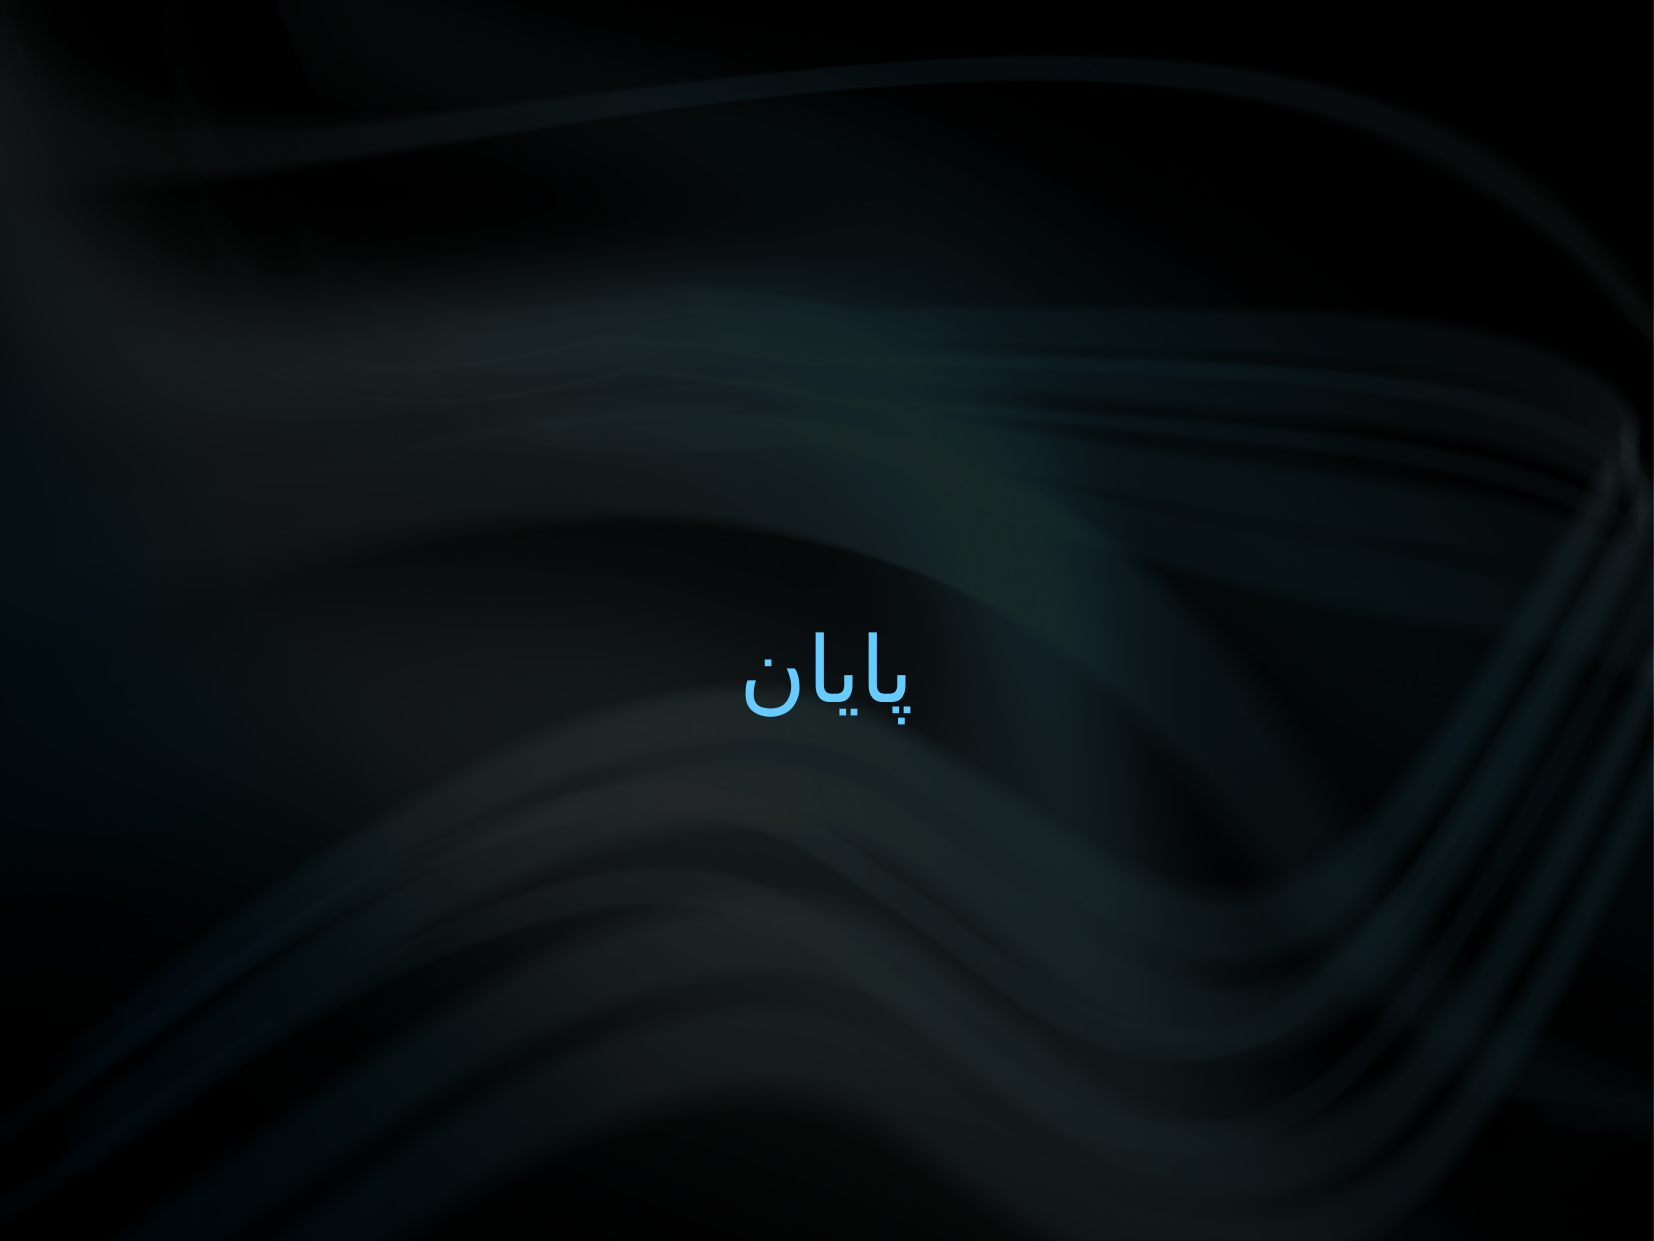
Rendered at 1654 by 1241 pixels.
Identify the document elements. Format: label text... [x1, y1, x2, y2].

title پایان [82, 566, 1571, 774]
